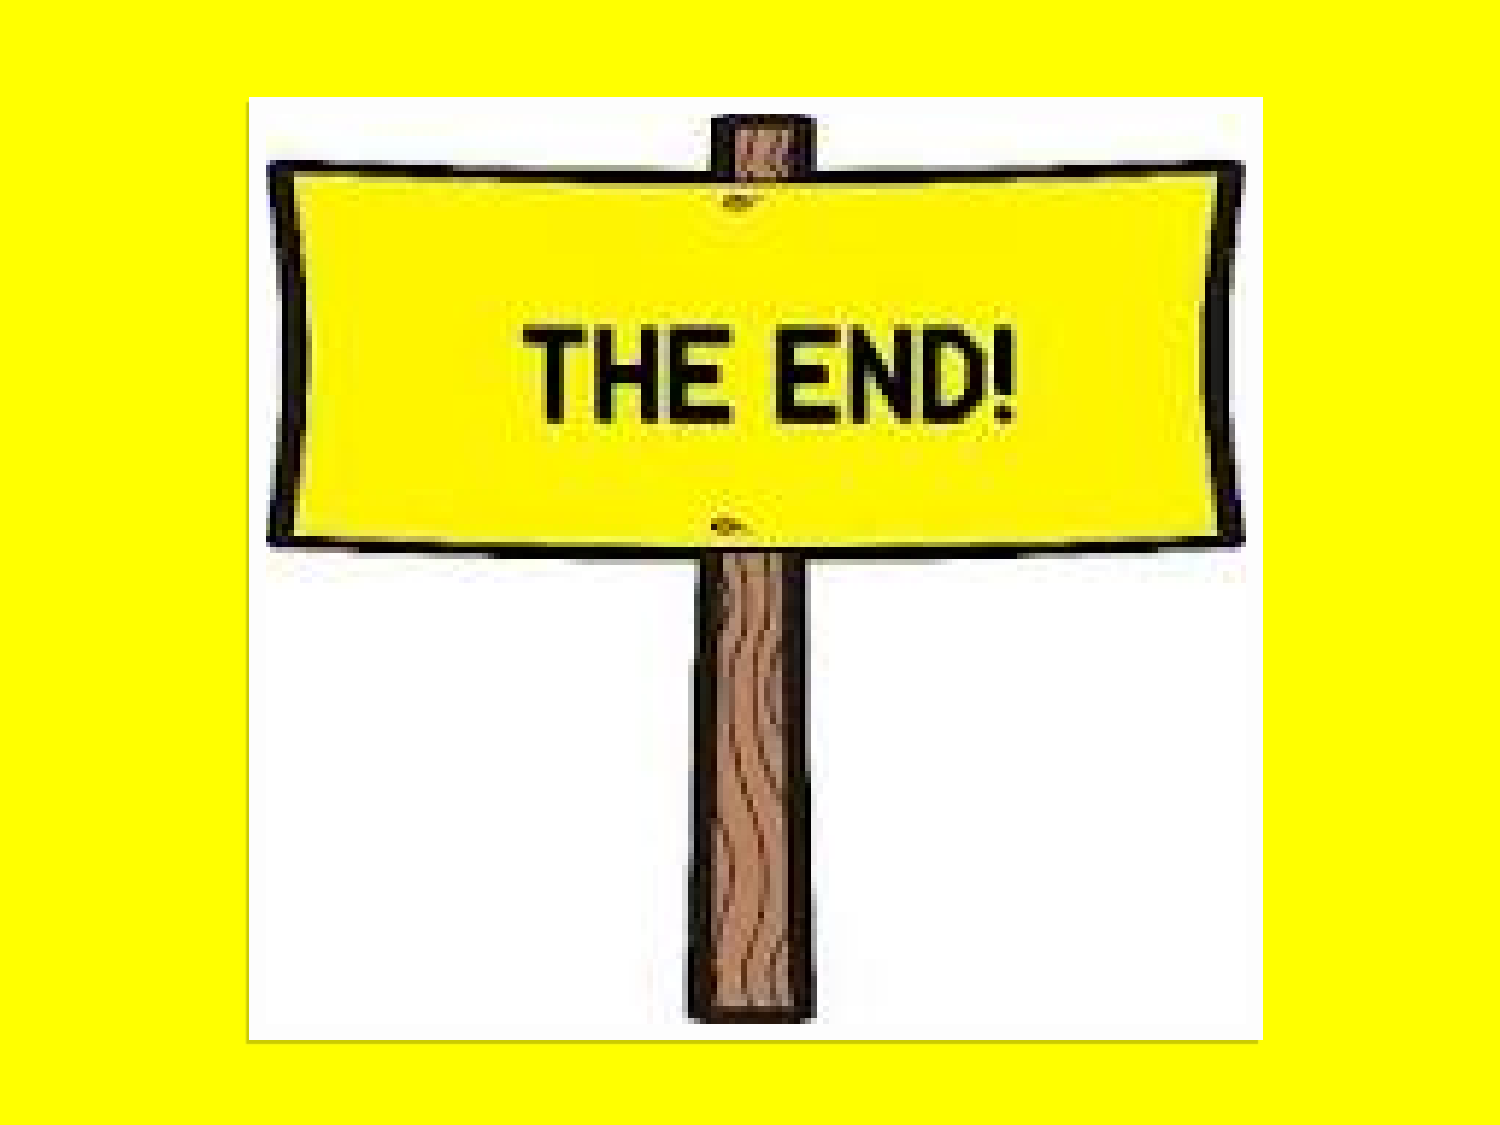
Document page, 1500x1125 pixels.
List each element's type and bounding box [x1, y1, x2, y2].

picture [265, 113, 1247, 1024]
